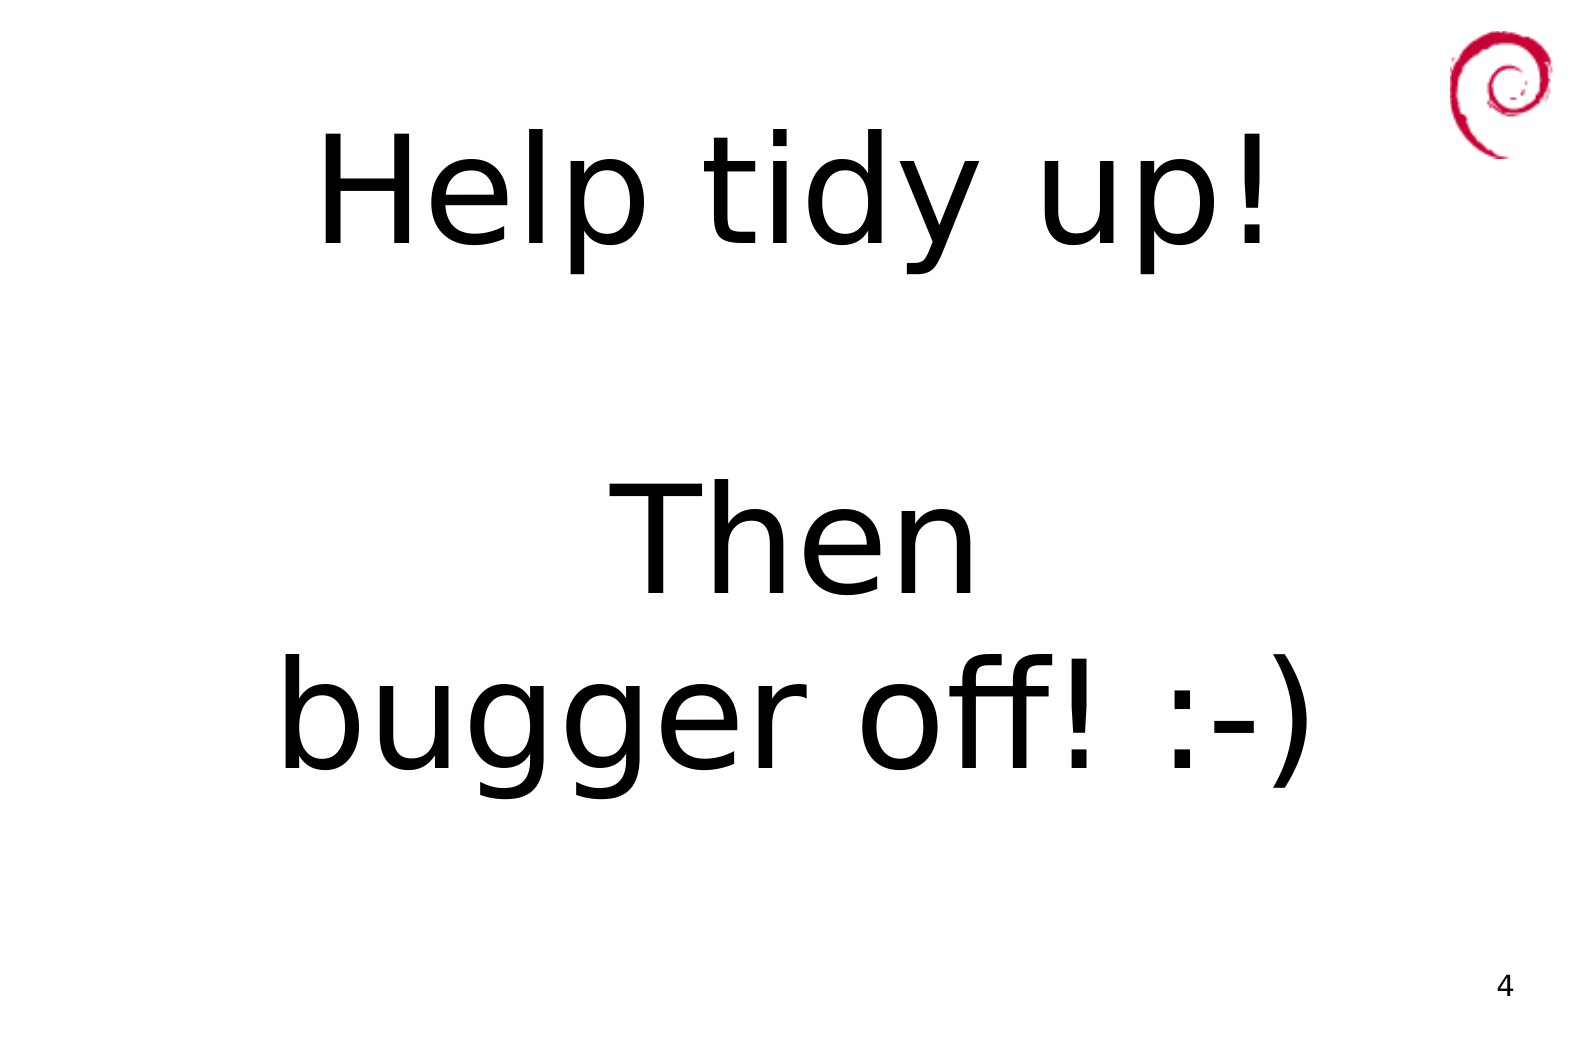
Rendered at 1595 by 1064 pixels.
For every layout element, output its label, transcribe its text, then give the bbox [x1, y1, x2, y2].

picture [1450, 31, 1555, 159]
subtitle Help tidy up! Then bugger off! :-) [79, 42, 1515, 866]
